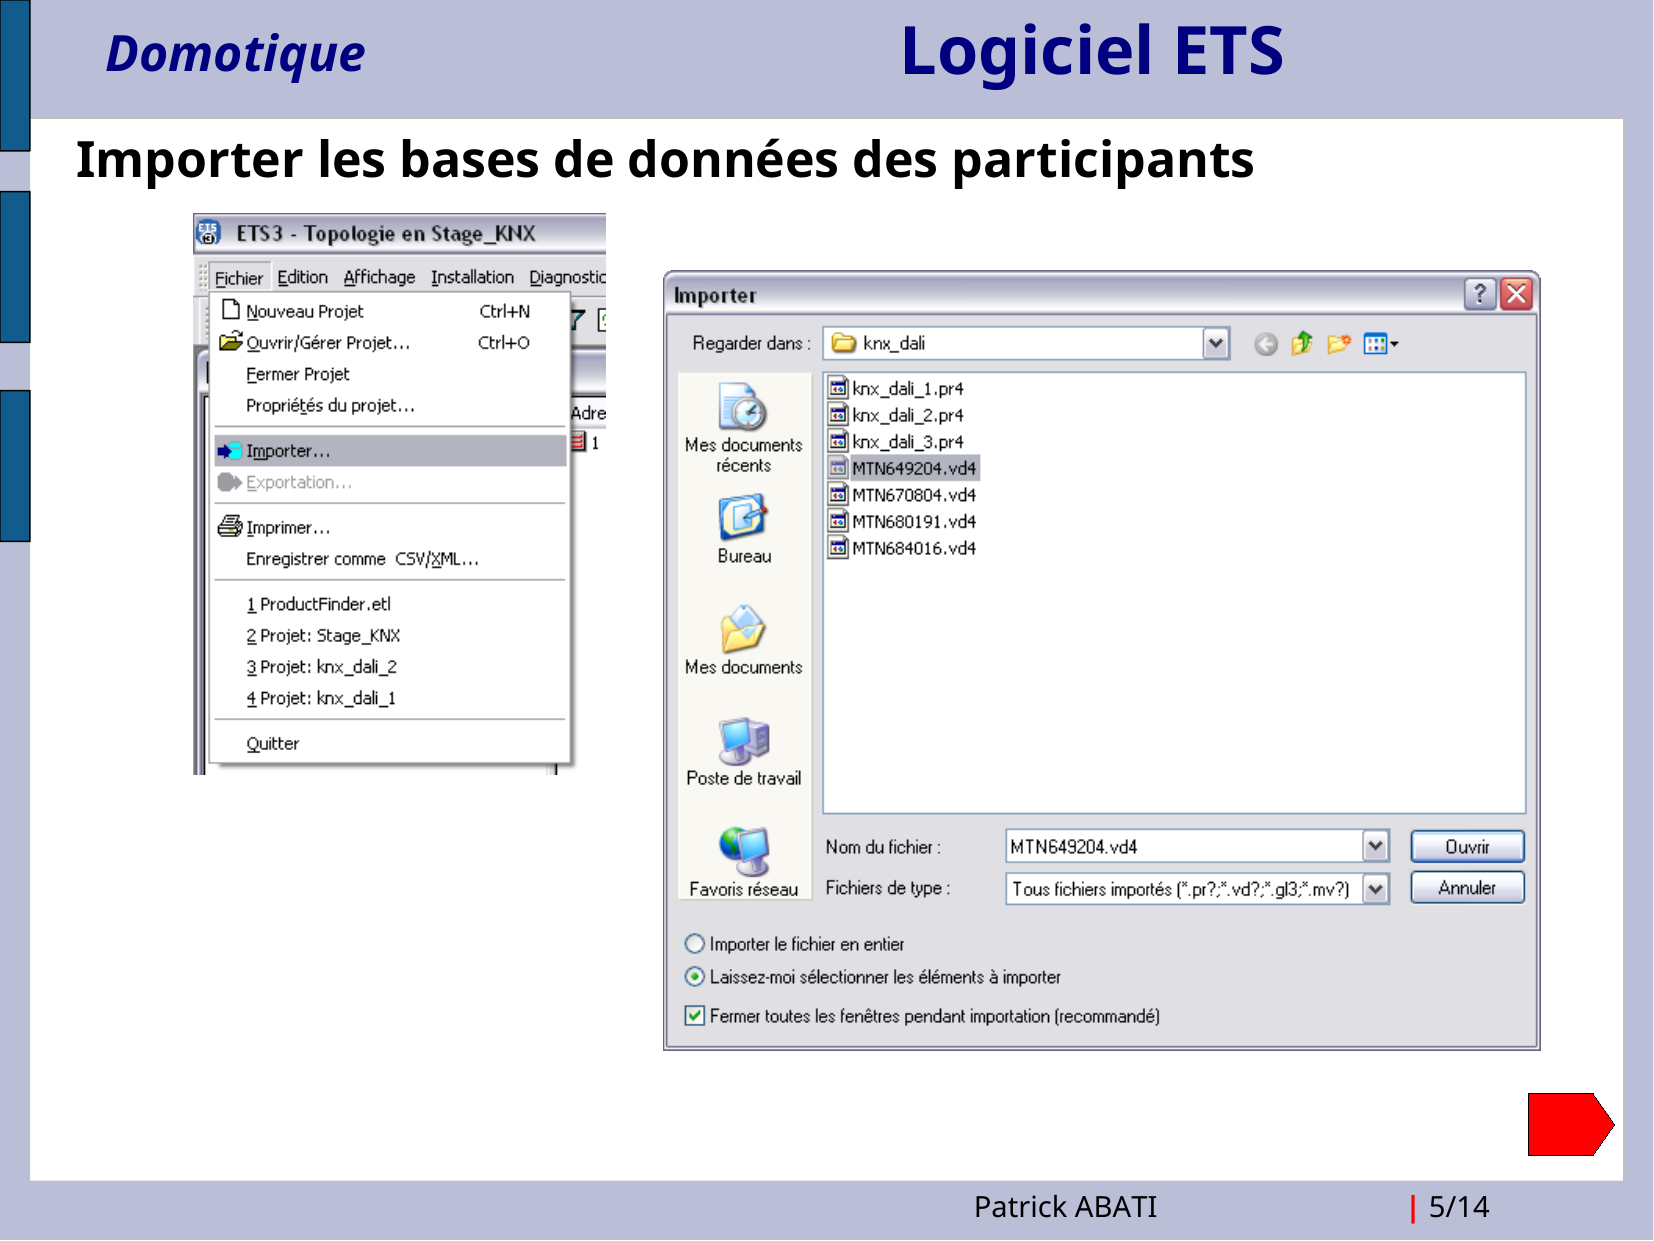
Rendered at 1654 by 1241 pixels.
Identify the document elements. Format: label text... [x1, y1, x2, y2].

picture [663, 270, 1541, 1051]
text_box Importer les bases de données des participants [61, 125, 1621, 196]
picture [193, 213, 606, 775]
text_box [1528, 1093, 1615, 1156]
